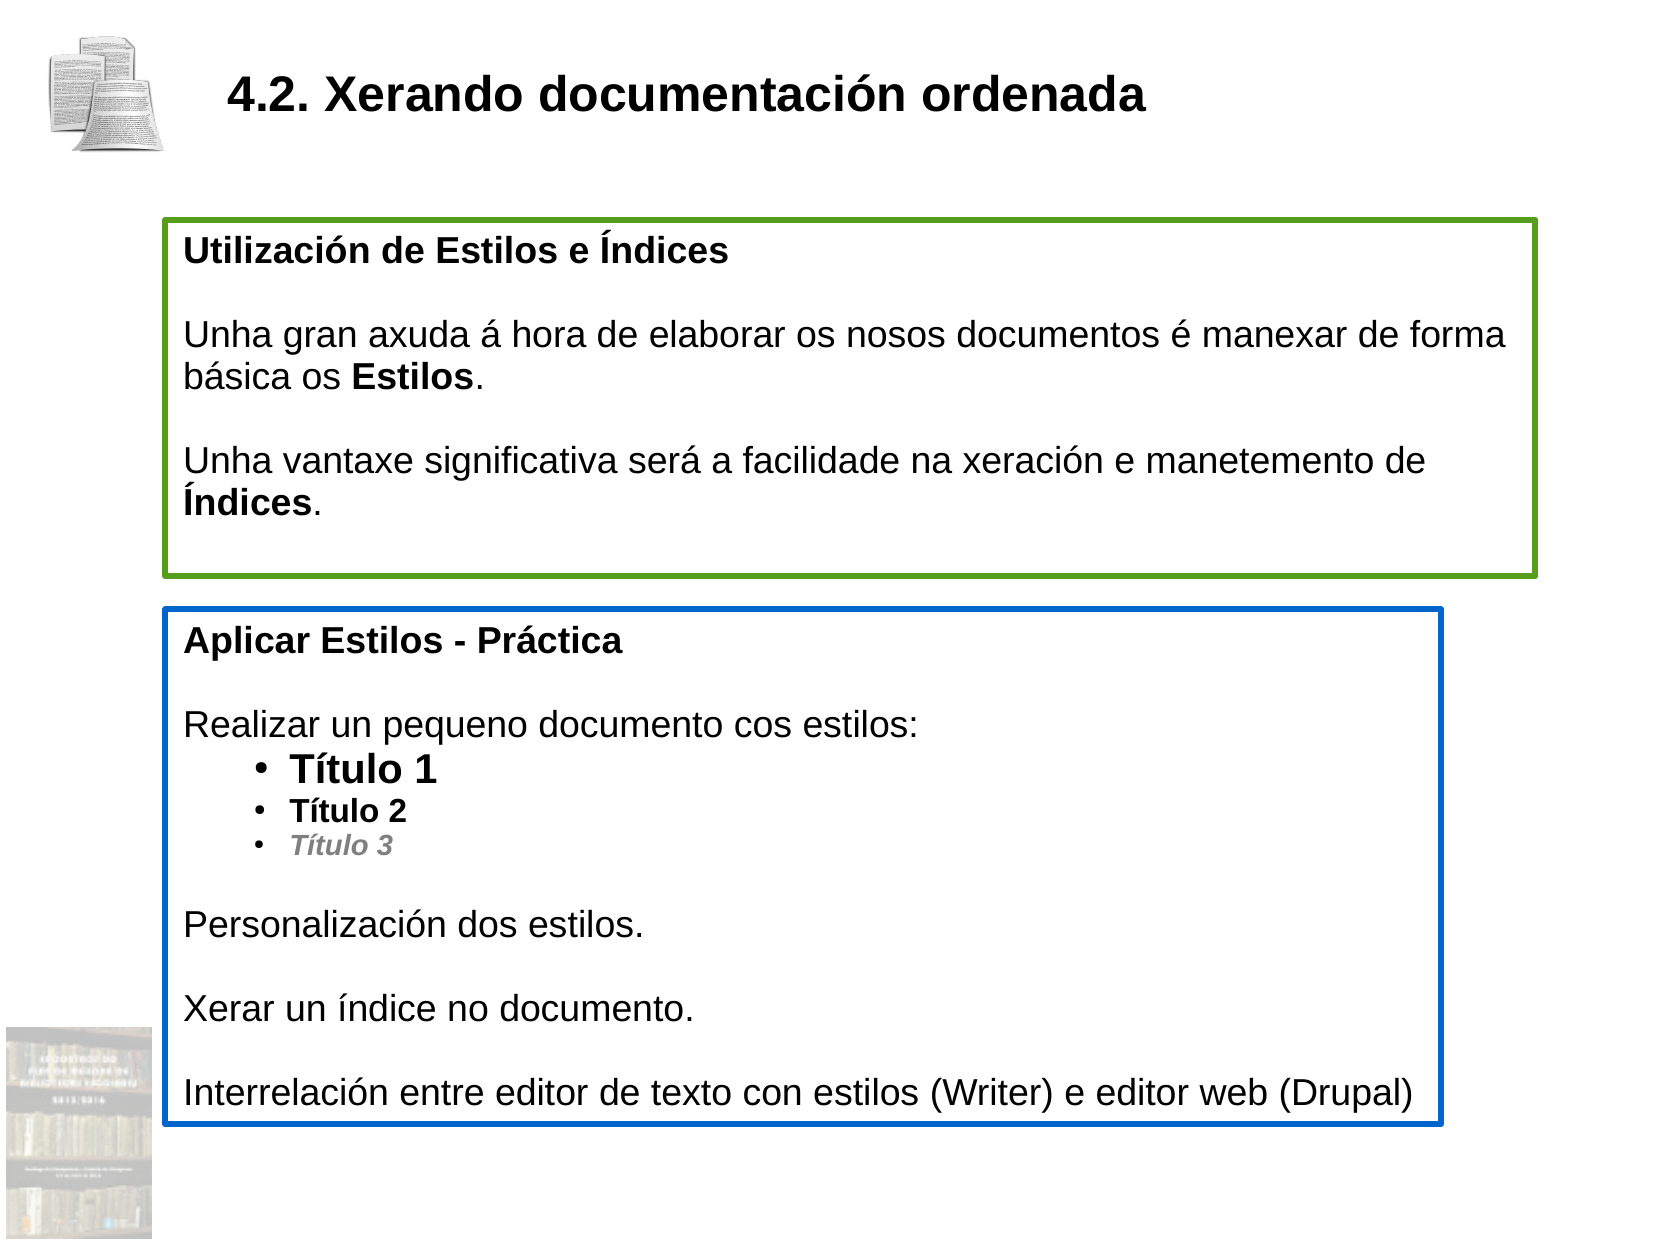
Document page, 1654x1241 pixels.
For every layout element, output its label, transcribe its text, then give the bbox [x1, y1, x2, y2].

text_box Utilización de Estilos e Índices Unha gran axuda á hora de elaborar os nosos documentos é manexar de forma básica os Estilos. Unha vantaxe significativa será a facilidade na xeración e manetemento de Índices. [165, 219, 1536, 577]
text_box 4.2. Xerando documentación ordenada [212, 59, 1359, 130]
text_box Aplicar Estilos - Práctica Realizar un pequeno documento cos estilos: Título 1 Título 2 Título 3 Personalización dos estilos. Xerar un índice no documento. Interrelación entre editor de texto con estilos (Writer) e editor web (Drupal) [165, 609, 1441, 1125]
picture [6, 1027, 152, 1239]
picture [47, 35, 166, 154]
